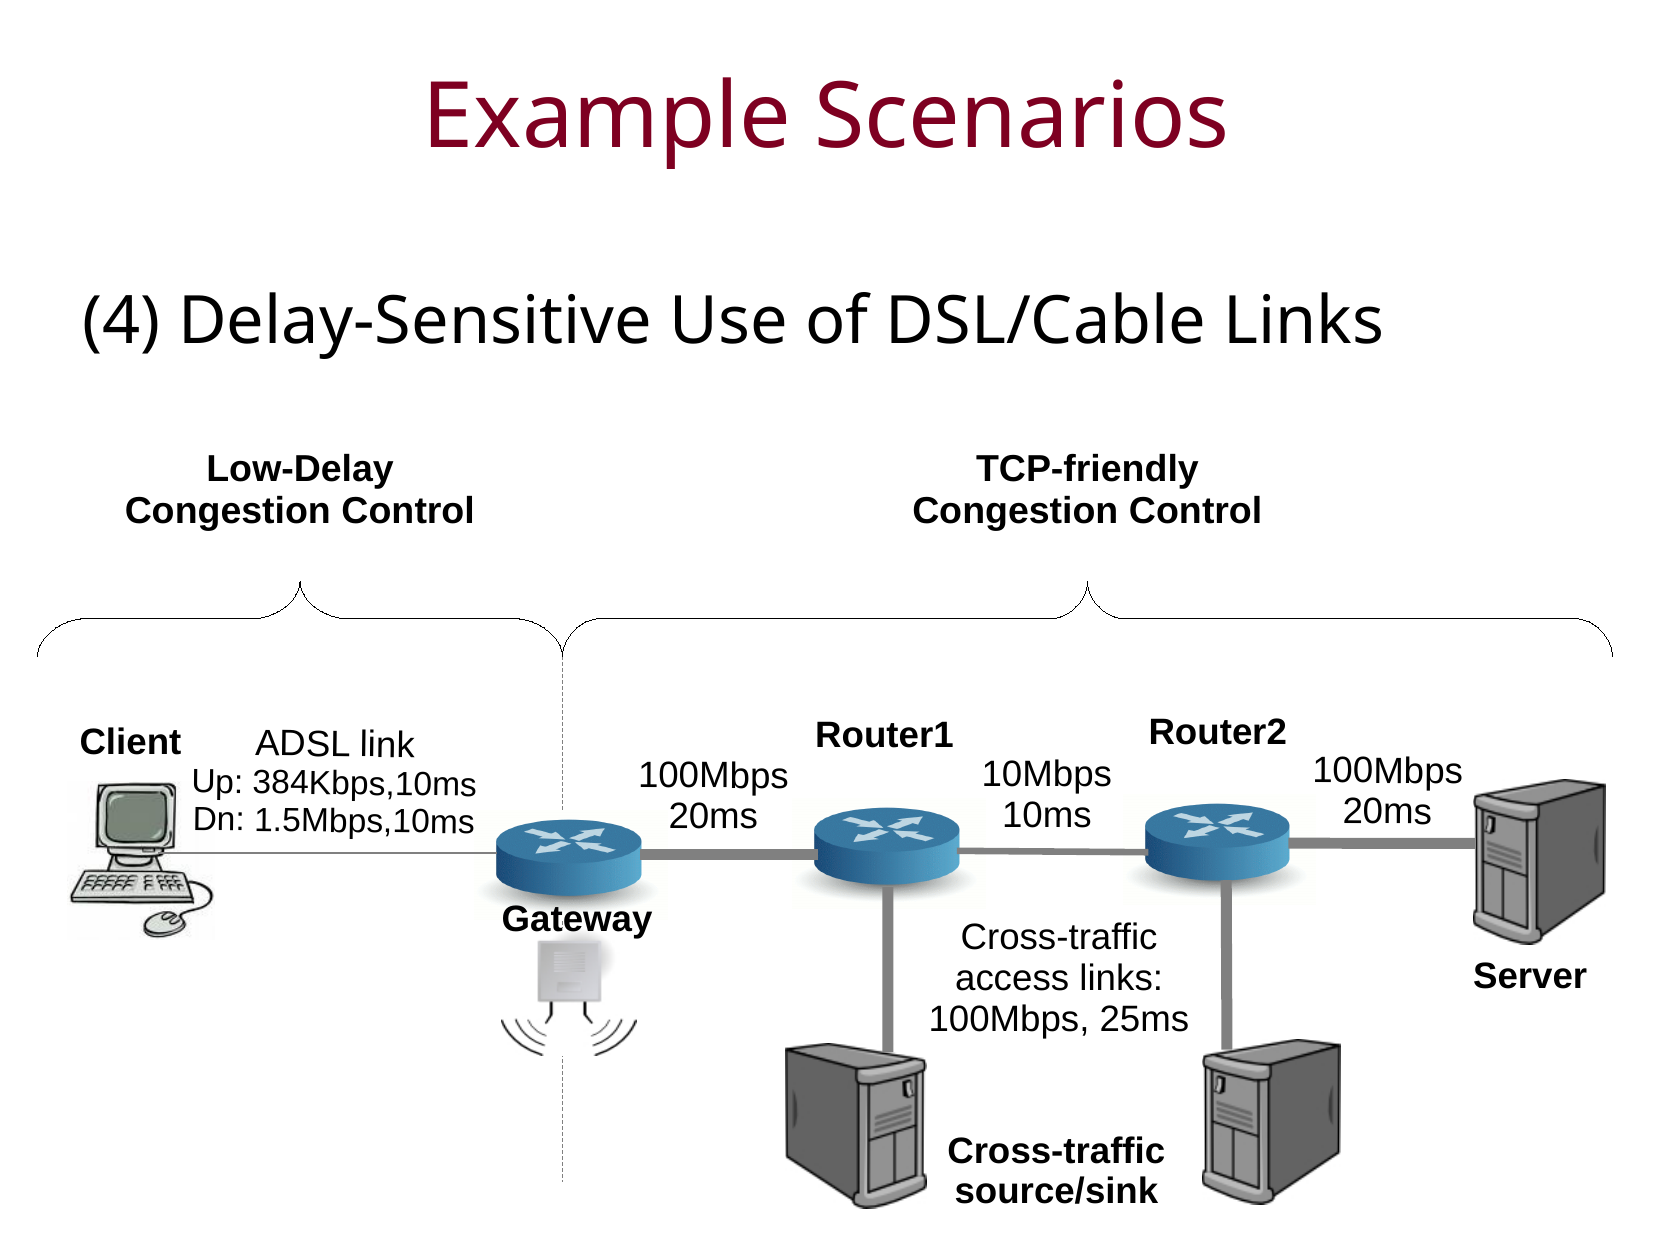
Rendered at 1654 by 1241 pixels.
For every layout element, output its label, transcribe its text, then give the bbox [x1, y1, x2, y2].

title Example Scenarios [82, 15, 1571, 208]
text_box Low-Delay Congestion Control [37, 440, 562, 540]
picture [62, 675, 1613, 1219]
text_box TCP-friendly Congestion Control [562, 440, 1613, 540]
list (4) Delay-Sensitive Use of DSL/Cable Links [82, 272, 1576, 357]
